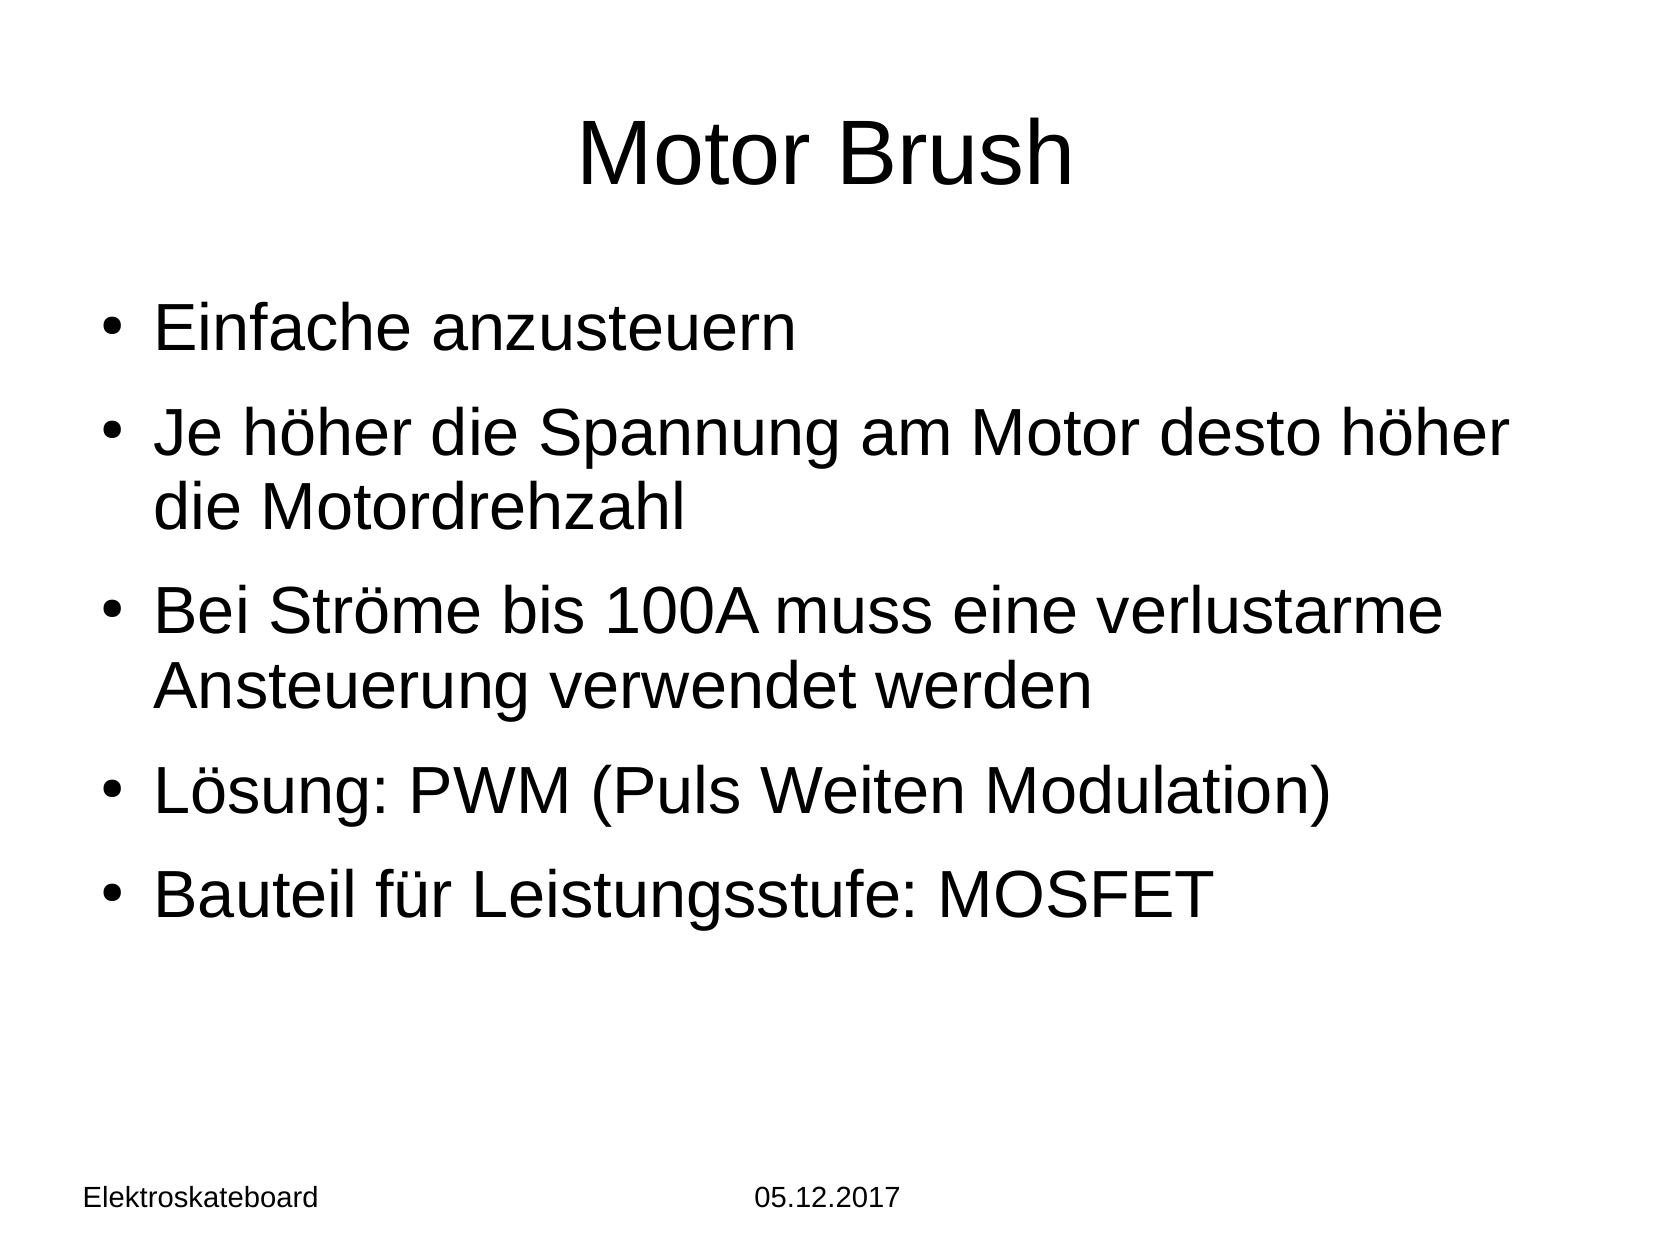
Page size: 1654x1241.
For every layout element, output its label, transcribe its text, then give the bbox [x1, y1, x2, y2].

title Motor Brush [82, 49, 1571, 257]
list Einfache anzusteuern Je höher die Spannung am Motor desto höher die Motordrehzahl Bei Ströme bis 100A muss eine verlustarme Ansteuerung verwendet werden Lösung: PWM (Puls Weiten Modulation) Bauteil für Leistungsstufe: MOSFET [82, 290, 1571, 1010]
